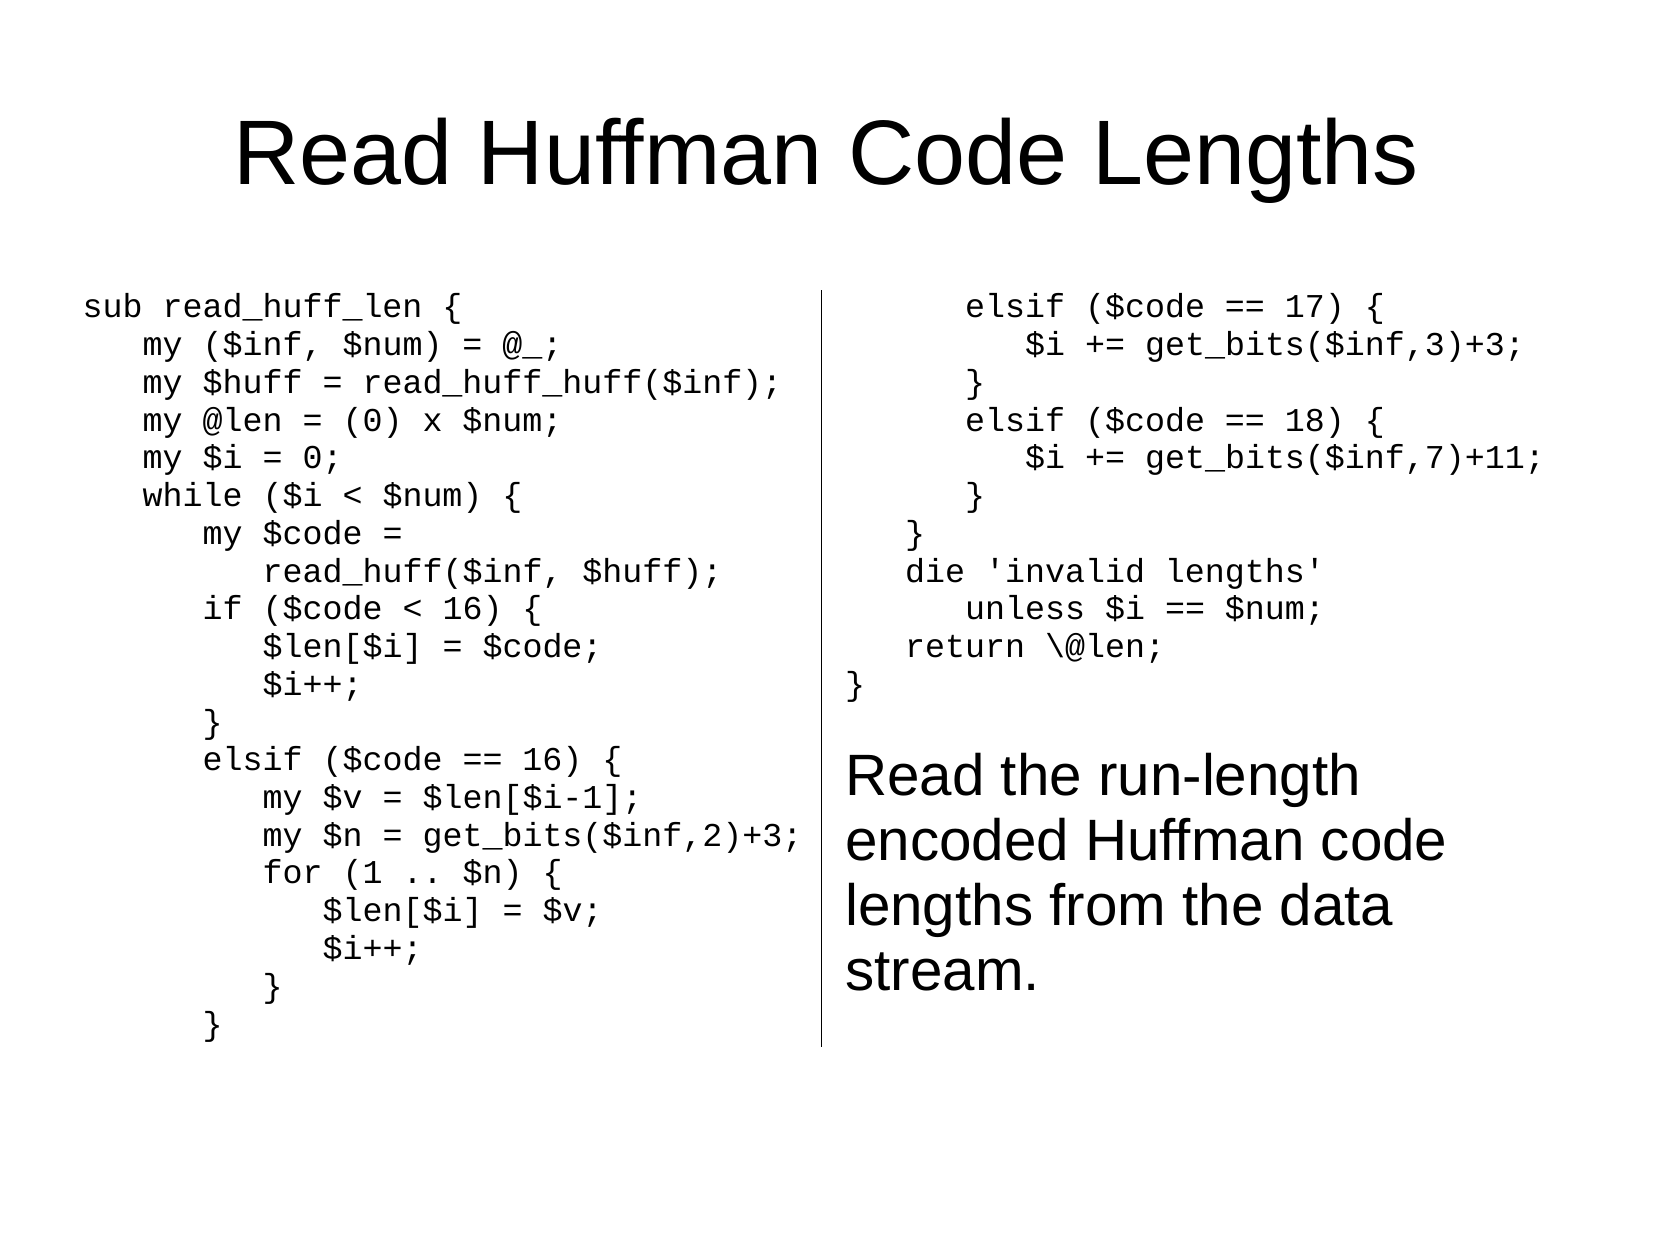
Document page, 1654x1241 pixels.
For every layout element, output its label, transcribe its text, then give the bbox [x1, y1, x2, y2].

list elsif ($code == 17) { $i += get_bits($inf,3)+3; } elsif ($code == 18) { $i += get_bits($inf,7)+11; } } die 'invalid lengths' unless $i == $num; return \@len; } Read the run-length encoded Huffman code lengths from the data stream. [845, 290, 1572, 1109]
list sub read_huff_len { my ($inf, $num) = @_; my $huff = read_huff_huff($inf); my @len = (0) x $num; my $i = 0; while ($i < $num) { my $code = read_huff($inf, $huff); if ($code < 16) { $len[$i] = $code; $i++; } elsif ($code == 16) { my $v = $len[$i-1]; my $n = get_bits($inf,2)+3; for (1 .. $n) { $len[$i] = $v; $i++; } } [82, 290, 809, 1109]
title Read Huffman Code Lengths [82, 49, 1571, 257]
